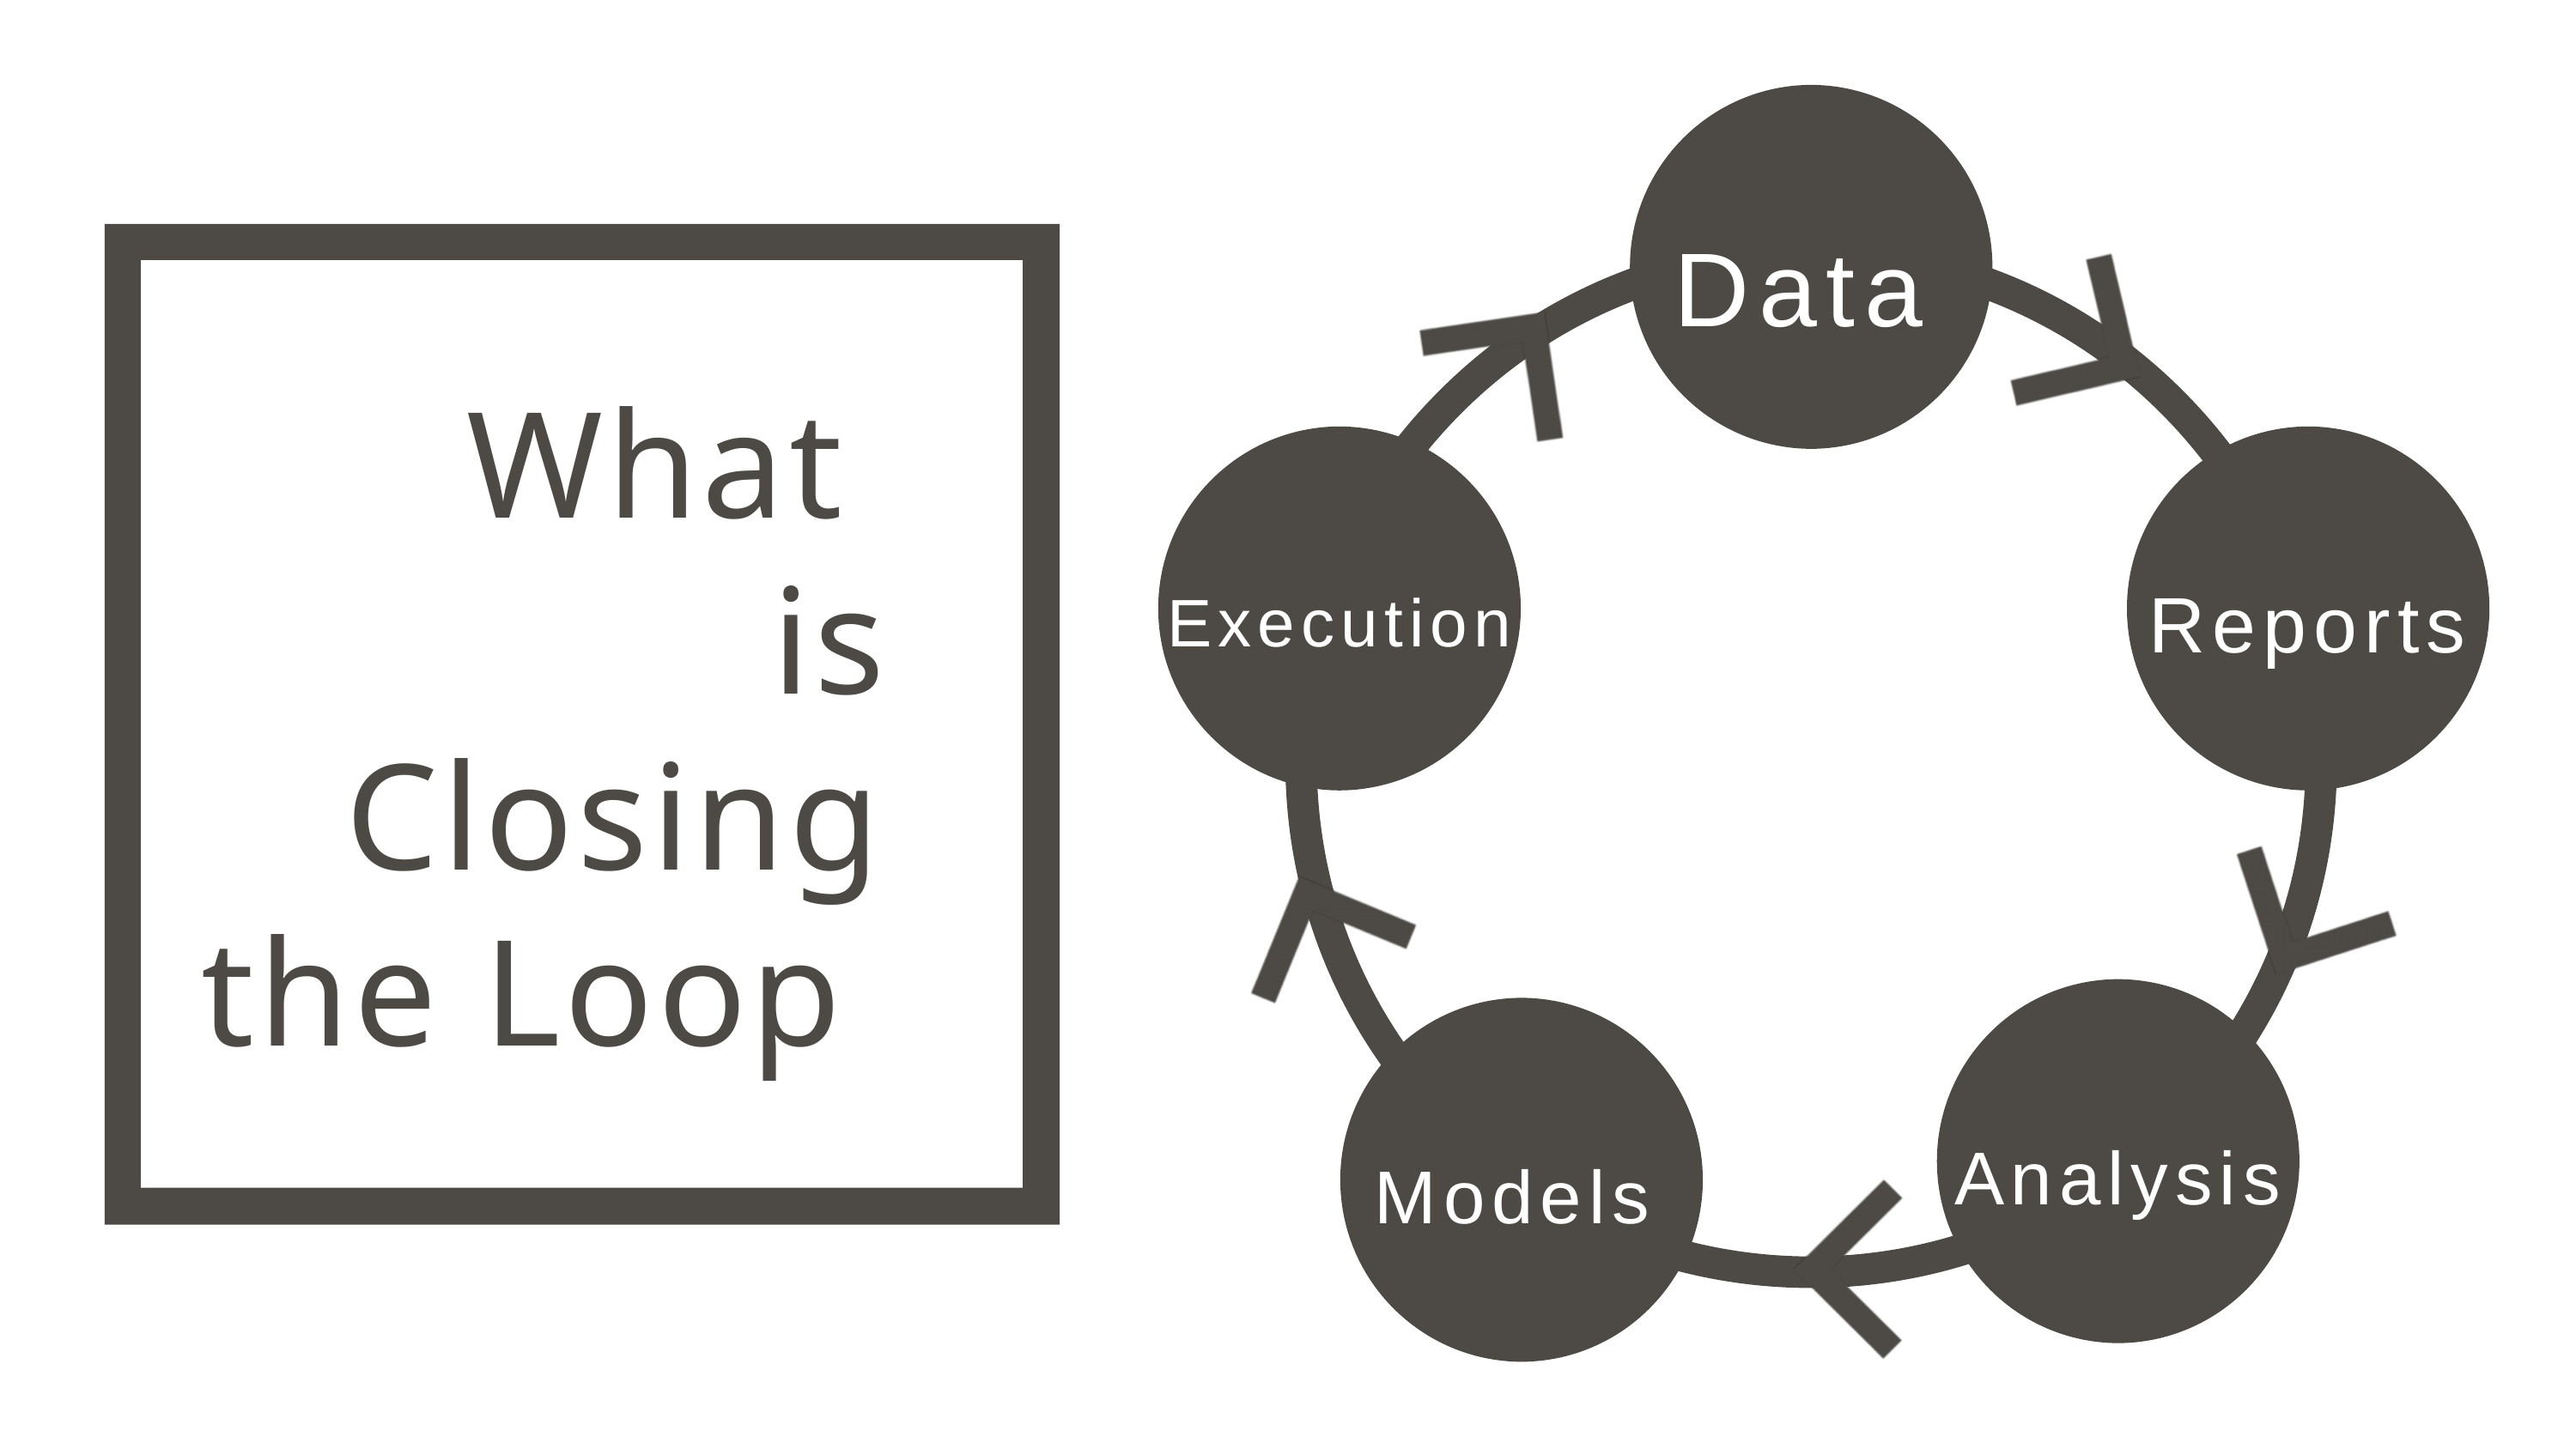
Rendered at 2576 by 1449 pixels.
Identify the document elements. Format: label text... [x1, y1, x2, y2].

text_box [2127, 364, 2479, 871]
text_box [1547, 84, 2055, 449]
picture [1788, 1175, 1909, 1364]
text_box [1157, 552, 1513, 871]
picture [1993, 236, 2195, 460]
picture [1210, 834, 1430, 1018]
text_box Analysis [1954, 1098, 2300, 1222]
text_box Models [1374, 1117, 1669, 1240]
text_box Reports [2148, 541, 2490, 670]
text_box Data [1674, 178, 1949, 350]
picture [2189, 830, 2412, 1022]
text_box What is Closing the Loop [202, 371, 894, 1077]
text_box [1334, 973, 1788, 1362]
picture [1400, 251, 1624, 460]
text_box [104, 223, 1060, 1225]
text_box [1167, 383, 1512, 551]
text_box [1909, 973, 2289, 1343]
text_box Execution [1167, 551, 1522, 662]
